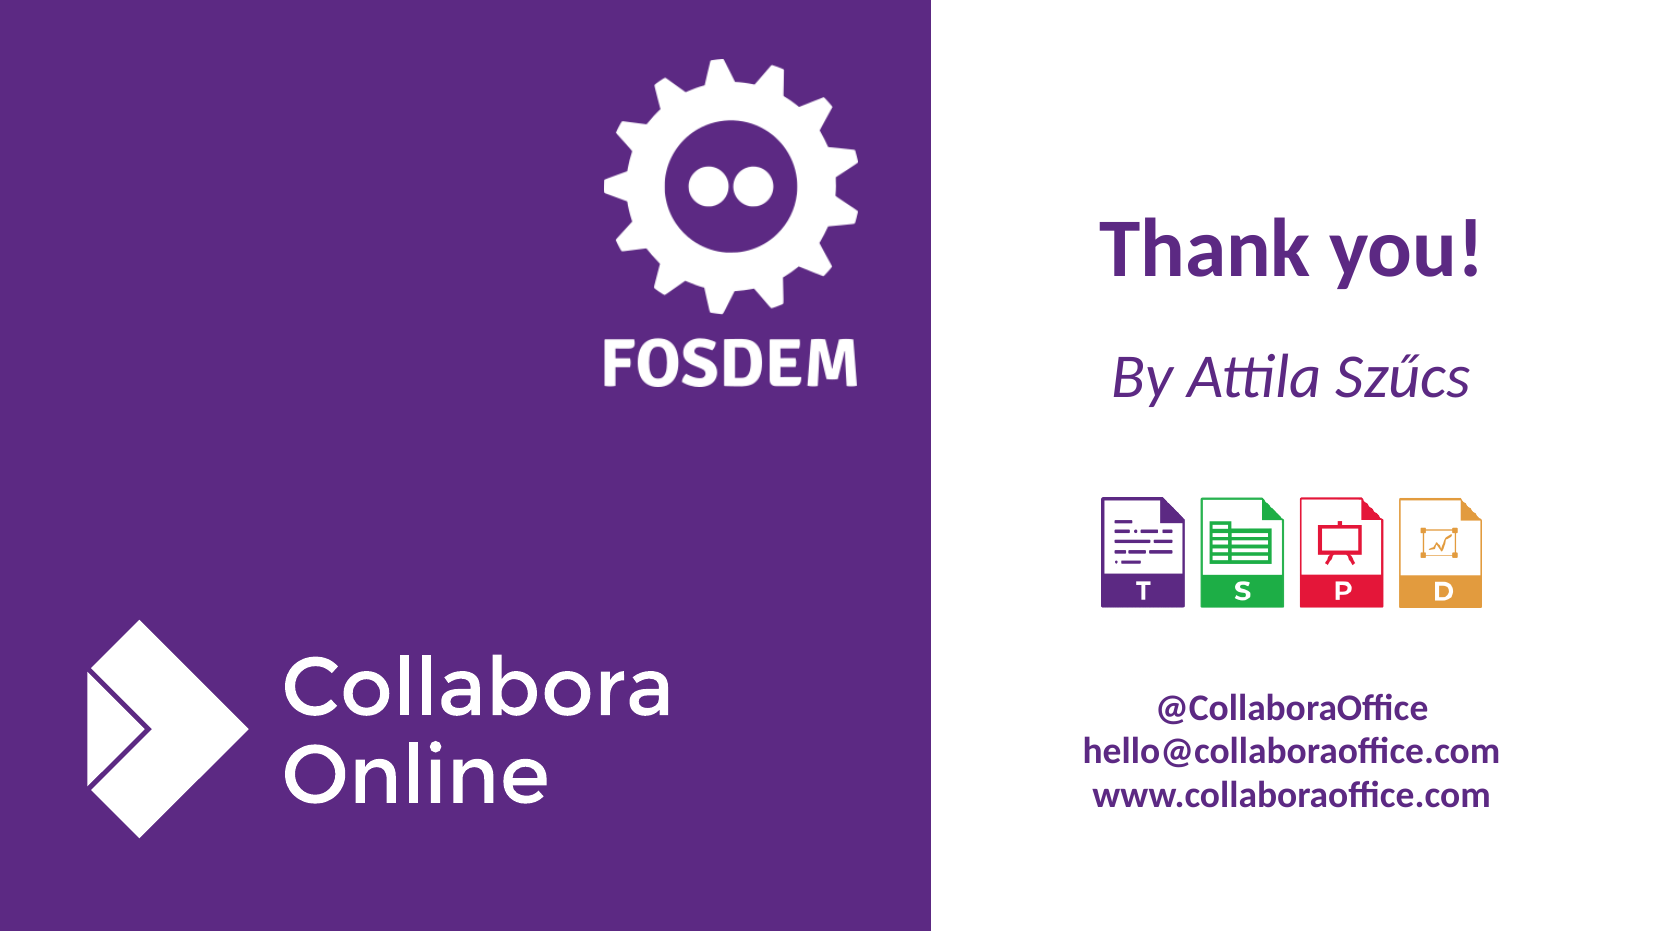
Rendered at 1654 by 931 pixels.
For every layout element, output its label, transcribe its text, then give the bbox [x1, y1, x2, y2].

picture [42, 574, 713, 885]
picture [1101, 497, 1482, 608]
text_box By Attila Szűcs [931, 343, 1654, 442]
text_box Thank you! [931, 206, 1654, 305]
text_box [0, 0, 931, 931]
picture [604, 59, 858, 388]
text_box @CollaboraOffice hello@collaboraoffice.com www.collaboraoffice.com [931, 684, 1654, 825]
